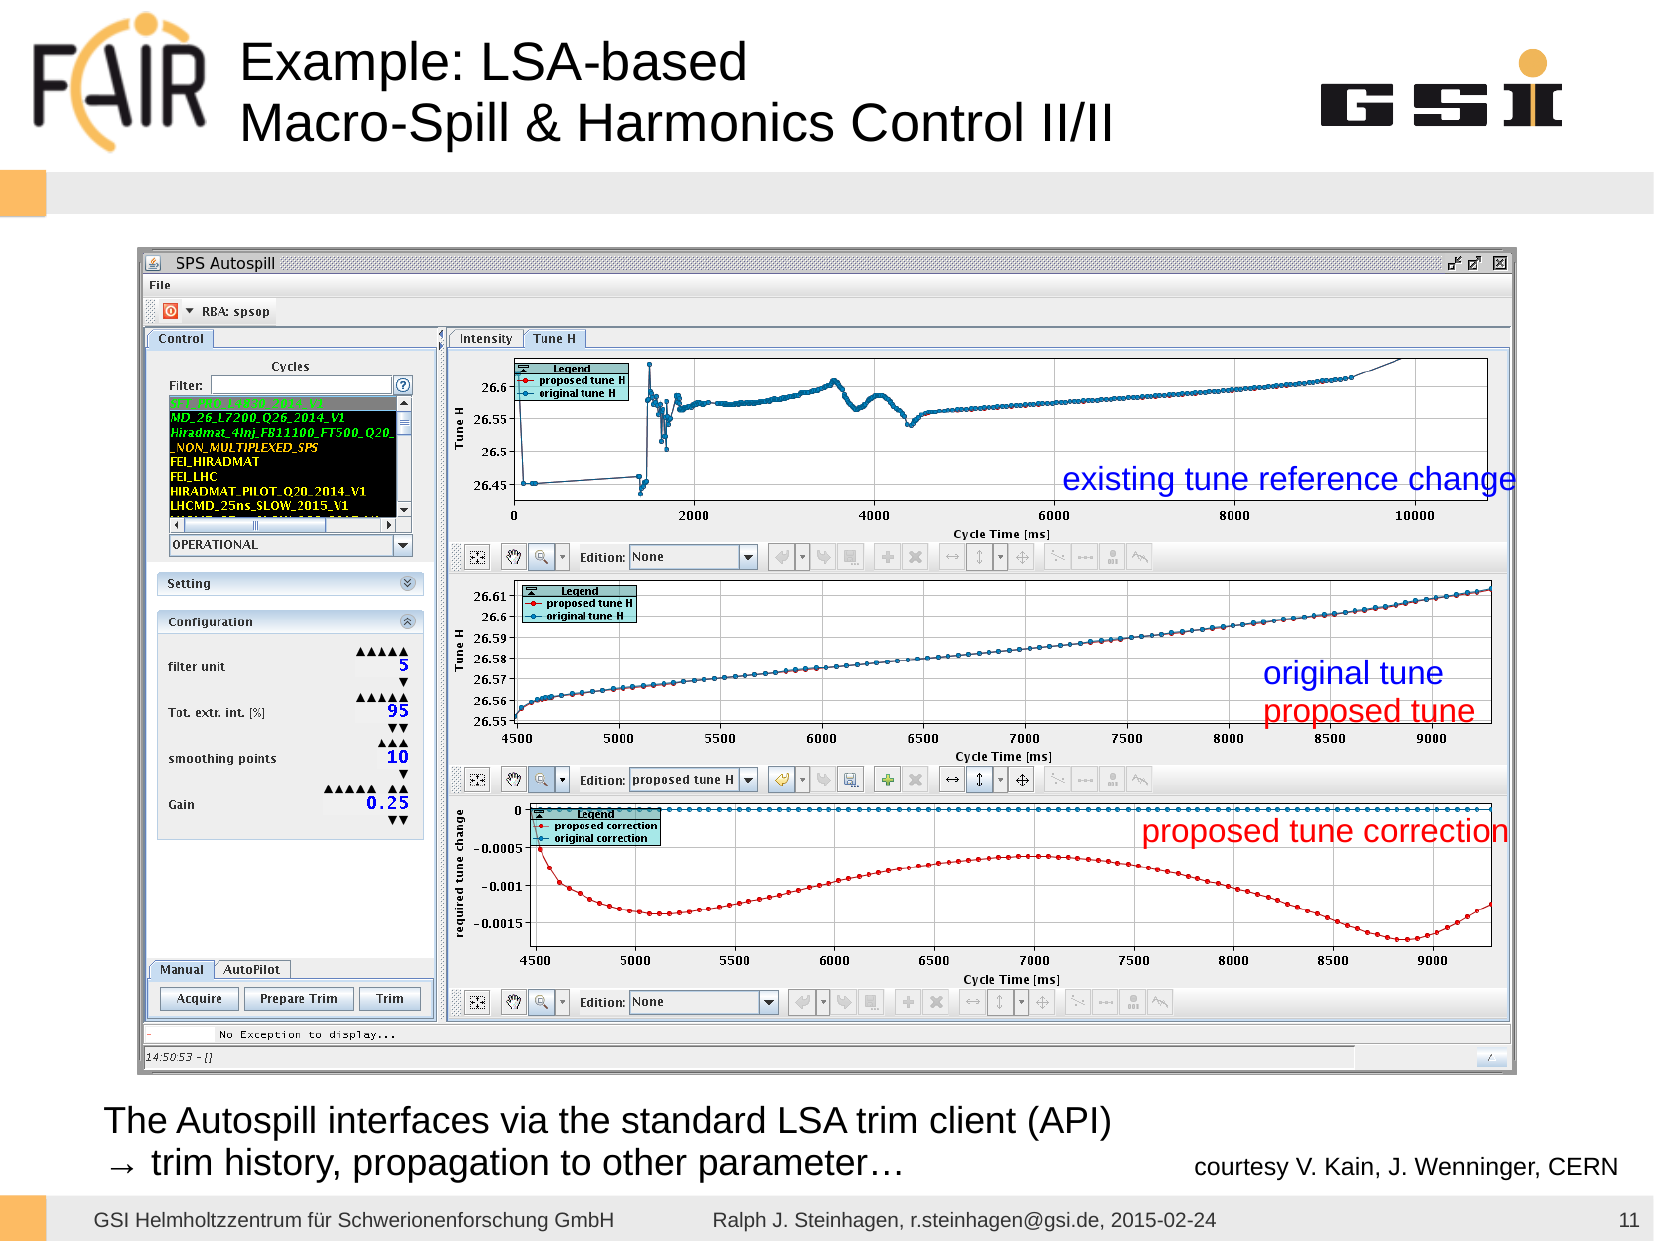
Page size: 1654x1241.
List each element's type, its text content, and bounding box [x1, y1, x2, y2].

text_box courtesy V. Kain, J. Wenninger, CERN [1179, 1145, 1647, 1189]
text_box original tune proposed tune [1263, 655, 1500, 730]
text_box existing tune reference change [1062, 460, 1518, 498]
picture [33, 10, 207, 155]
text_box The Autospill interfaces via the standard LSA trim client (API) → trim history, propagation to other parameter… [88, 1092, 1170, 1234]
picture [137, 247, 1517, 1075]
title Example: LSA-based Macro-Spill & Harmonics Control II/II [239, 23, 1301, 162]
picture [1319, 46, 1564, 129]
text_box proposed tune correction [1141, 812, 1510, 850]
